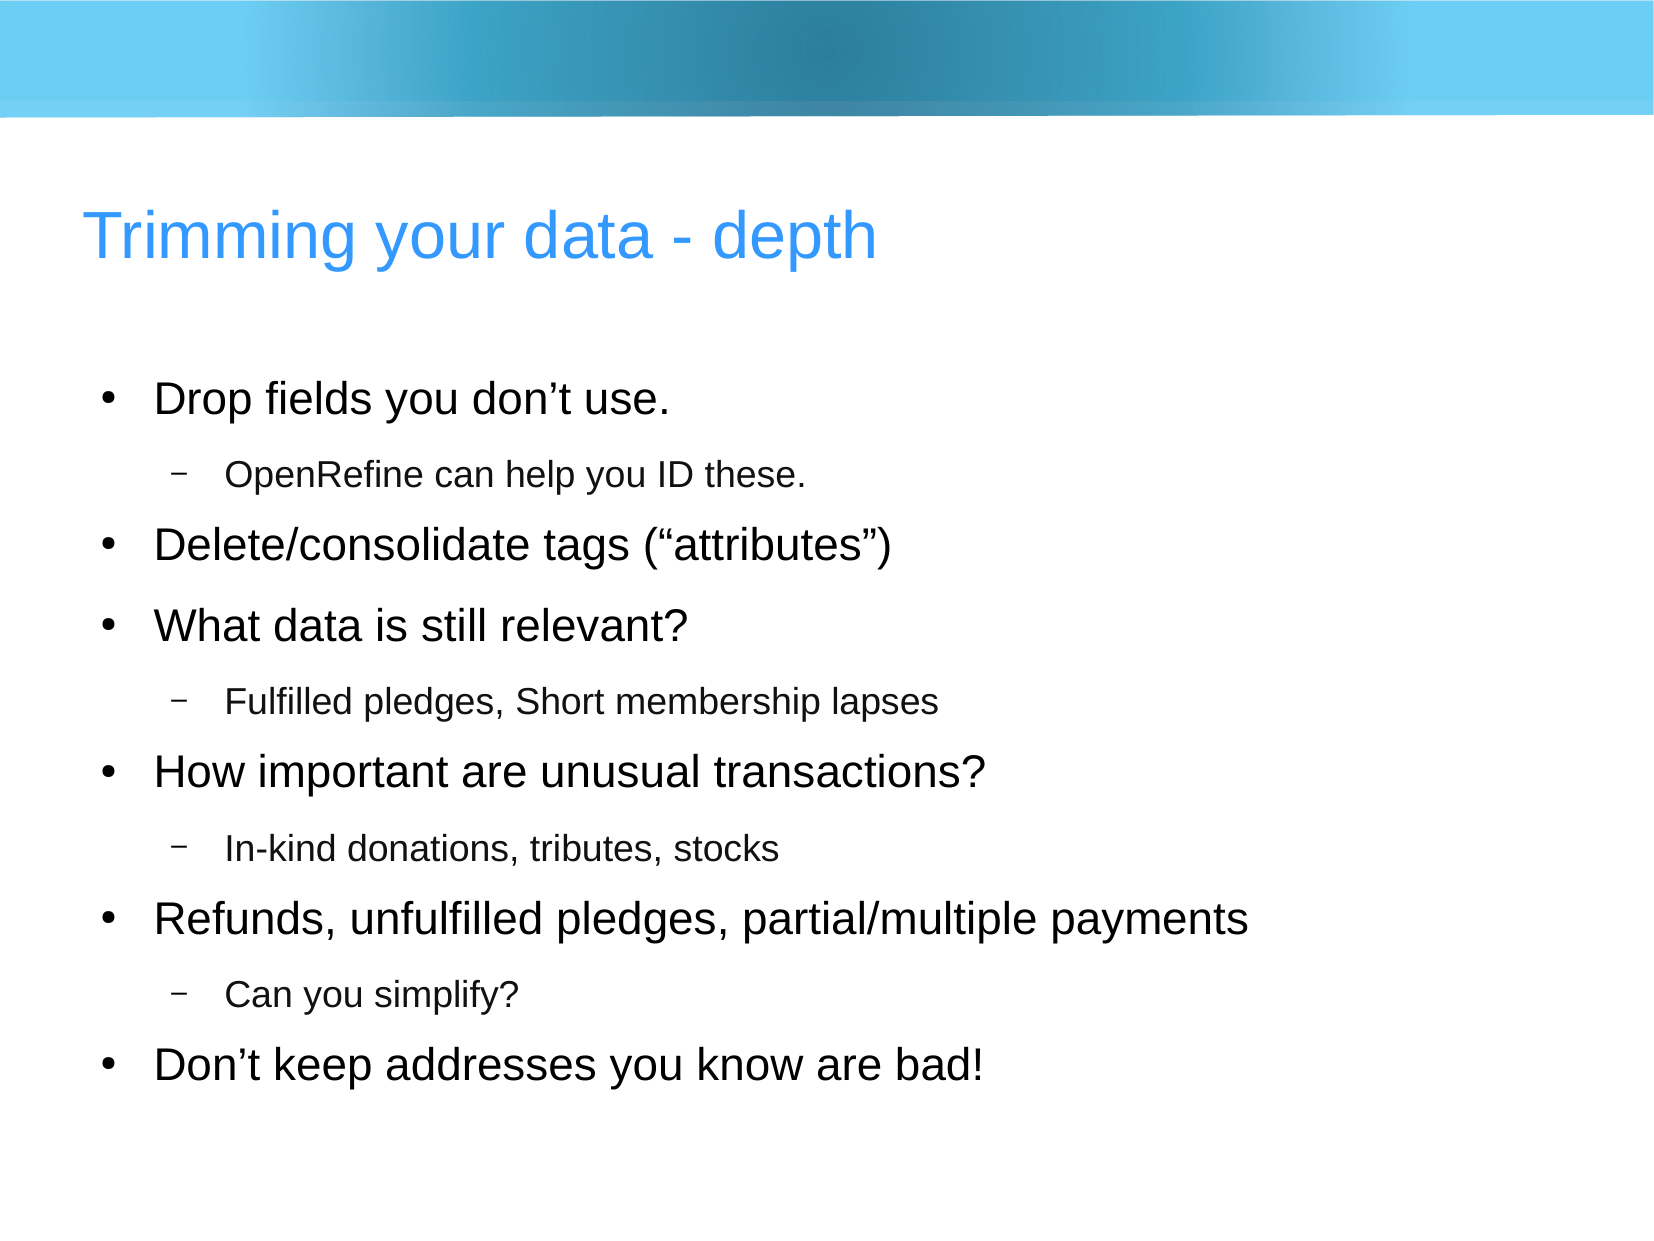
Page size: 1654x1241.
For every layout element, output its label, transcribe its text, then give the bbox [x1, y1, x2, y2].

picture [0, 0, 1654, 1241]
title Trimming your data - depth [82, 132, 1571, 340]
list Drop fields you don’t use. OpenRefine can help you ID these. Delete/consolidate tags (“attributes”) What data is still relevant? Fulfilled pledges, Short membership lapses How important are unusual transactions? In-kind donations, tributes, stocks Refunds, unfulfilled pledges, partial/multiple payments Can you simplify? Don’t keep addresses you know are bad! [82, 372, 1571, 1093]
